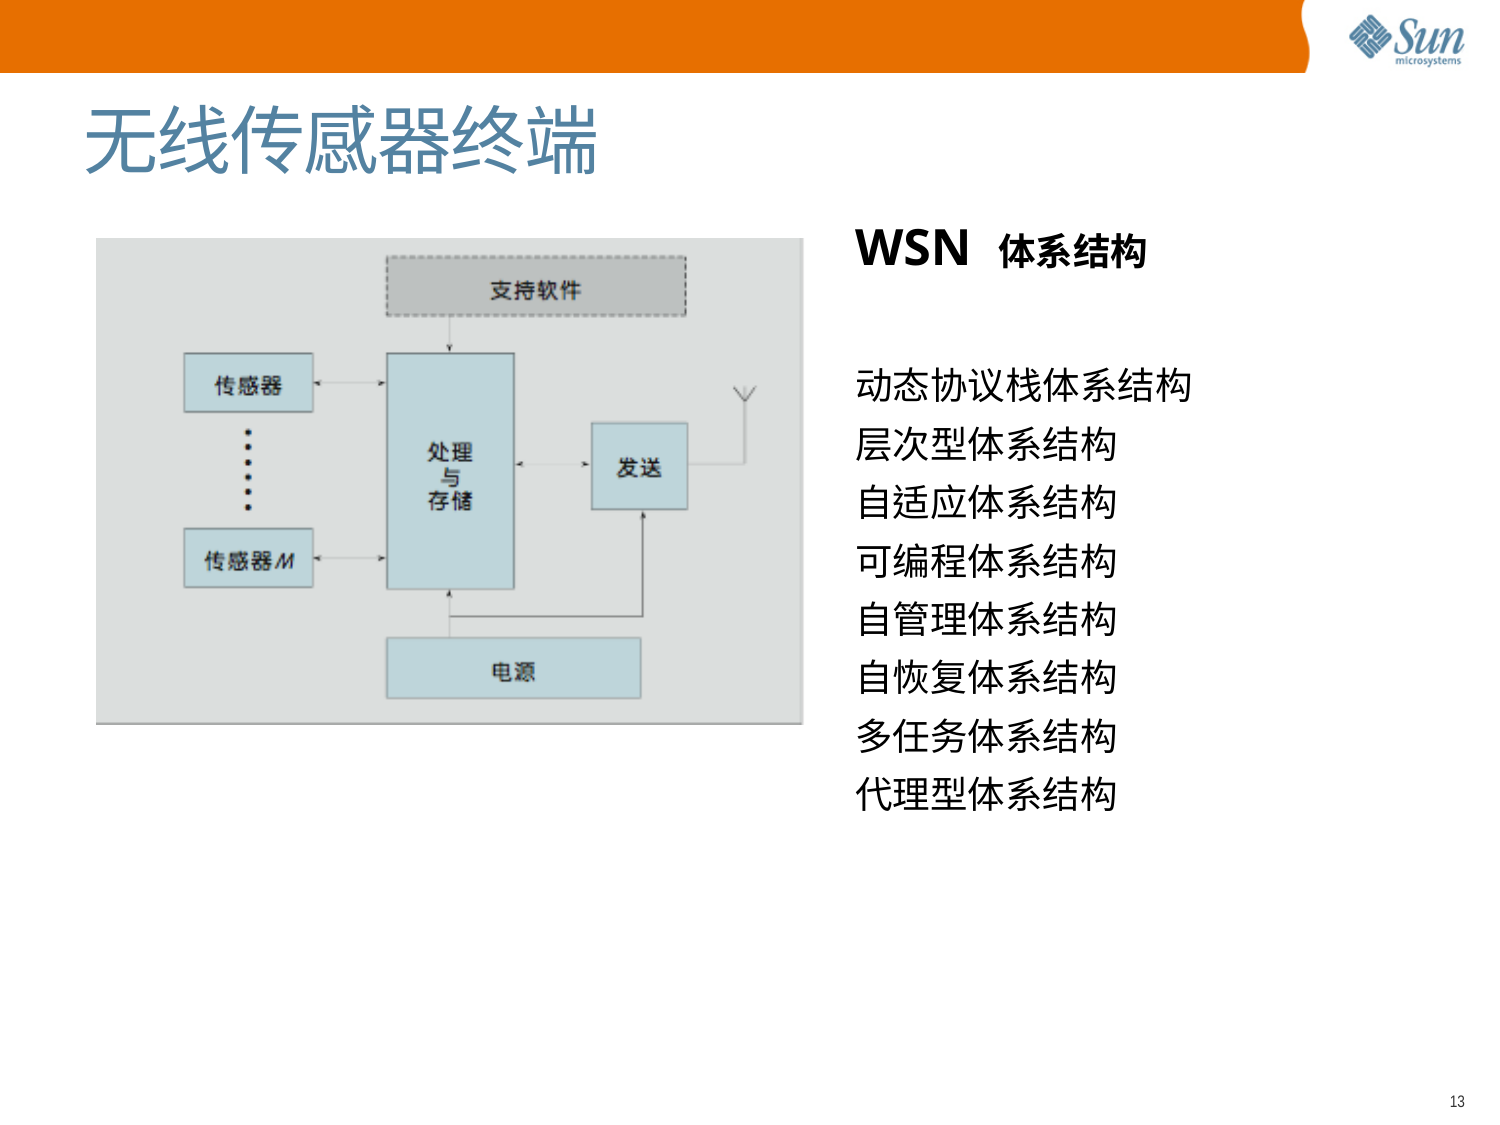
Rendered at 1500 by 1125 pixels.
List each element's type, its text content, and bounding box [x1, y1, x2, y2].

text_box WSN 体系结构 动态协议栈体系结构 层次型体系结构 自适应体系结构 可编程体系结构 自管理体系结构 自恢复体系结构 多任务体系结构 代理型体系结构 [854, 219, 1420, 739]
picture [0, 0, 1500, 73]
picture [96, 238, 806, 725]
title 无线传感器终端 [83, 94, 1446, 199]
